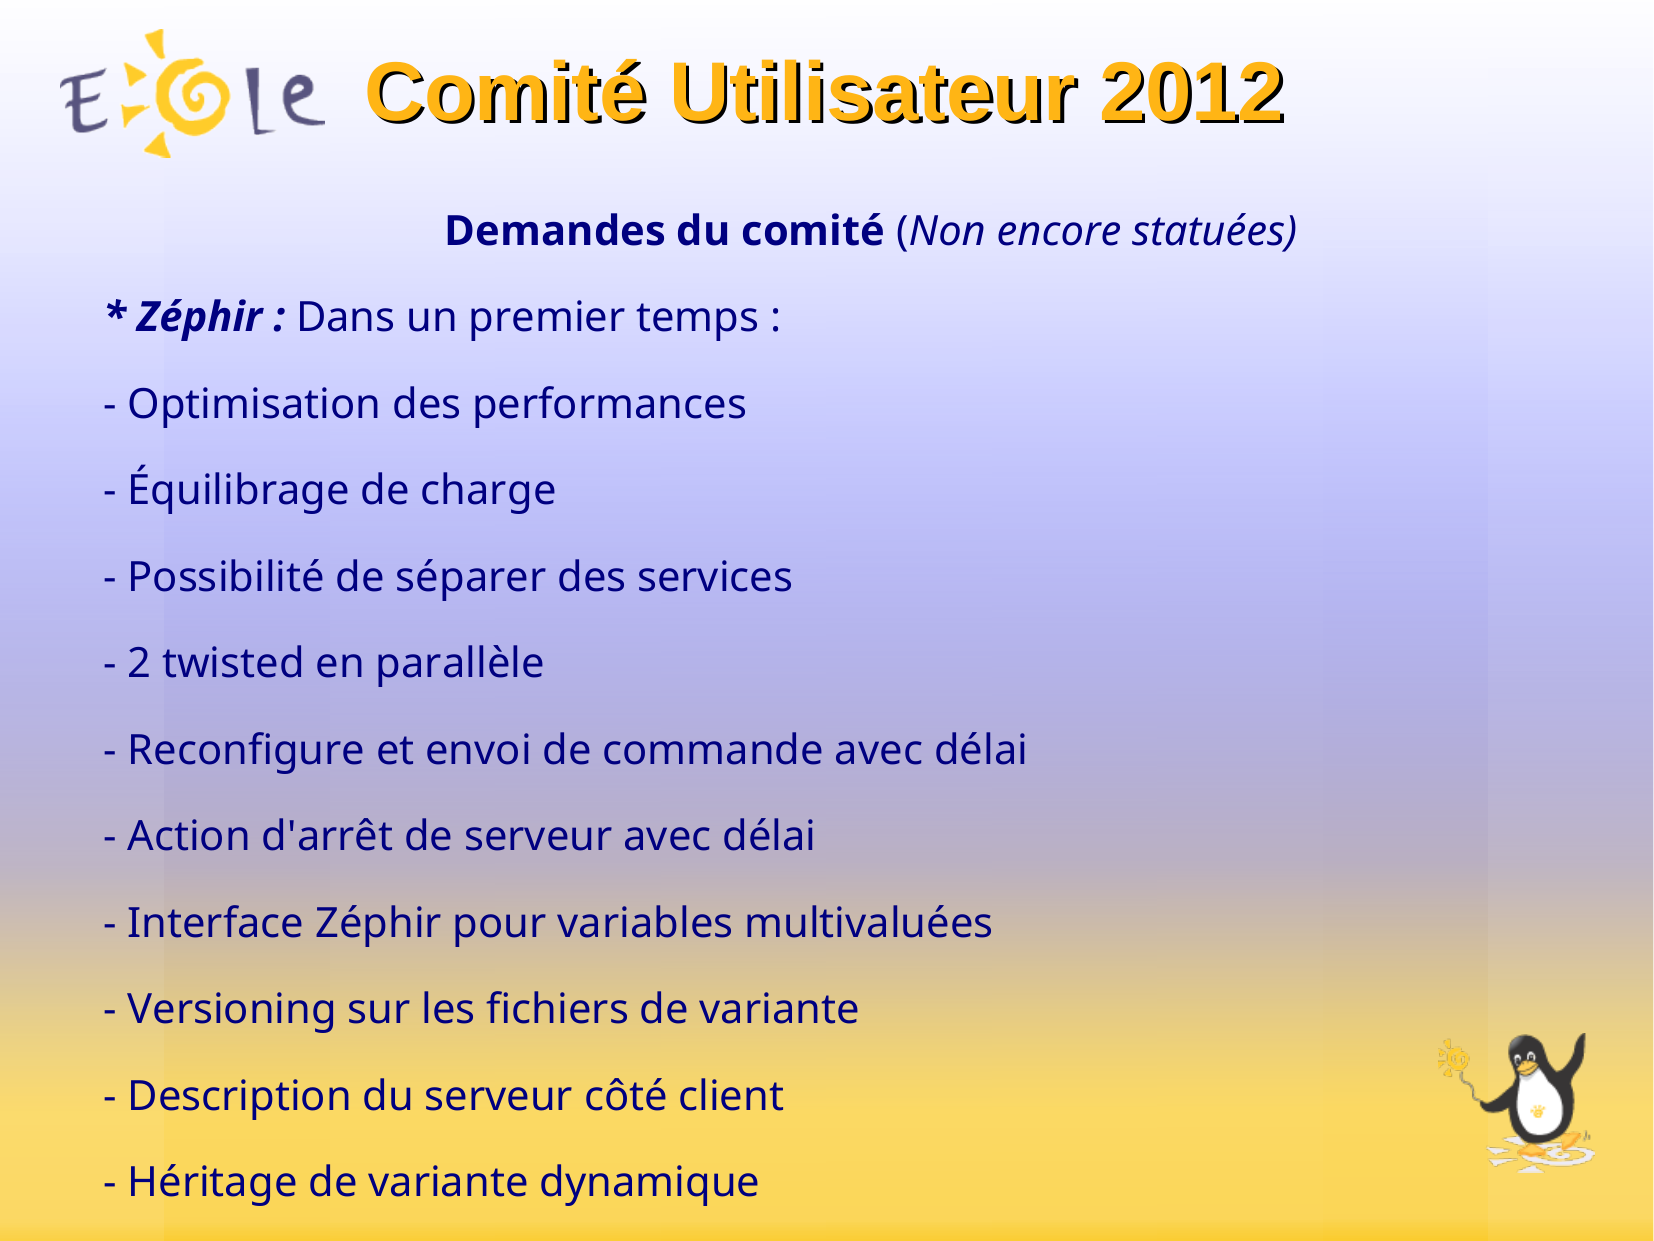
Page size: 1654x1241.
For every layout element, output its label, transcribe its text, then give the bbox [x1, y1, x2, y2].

list Demandes du comité (Non encore statuées) * Zéphir : Dans un premier temps : - Optimisation des performances - Équilibrage de charge - Possibilité de séparer des services - 2 twisted en parallèle - Reconfigure et envoi de commande avec délai - Action d'arrêt de serveur avec délai - Interface Zéphir pour variables multivaluées - Versioning sur les fichiers de variante - Description du serveur côté client - Héritage de variante dynamique - envoi de commande avec délai et/ou horaire d'exécution [103, 200, 1639, 1185]
picture [0, 0, 1654, 1241]
title Comité Utilisateur 2012 [80, 27, 1569, 156]
